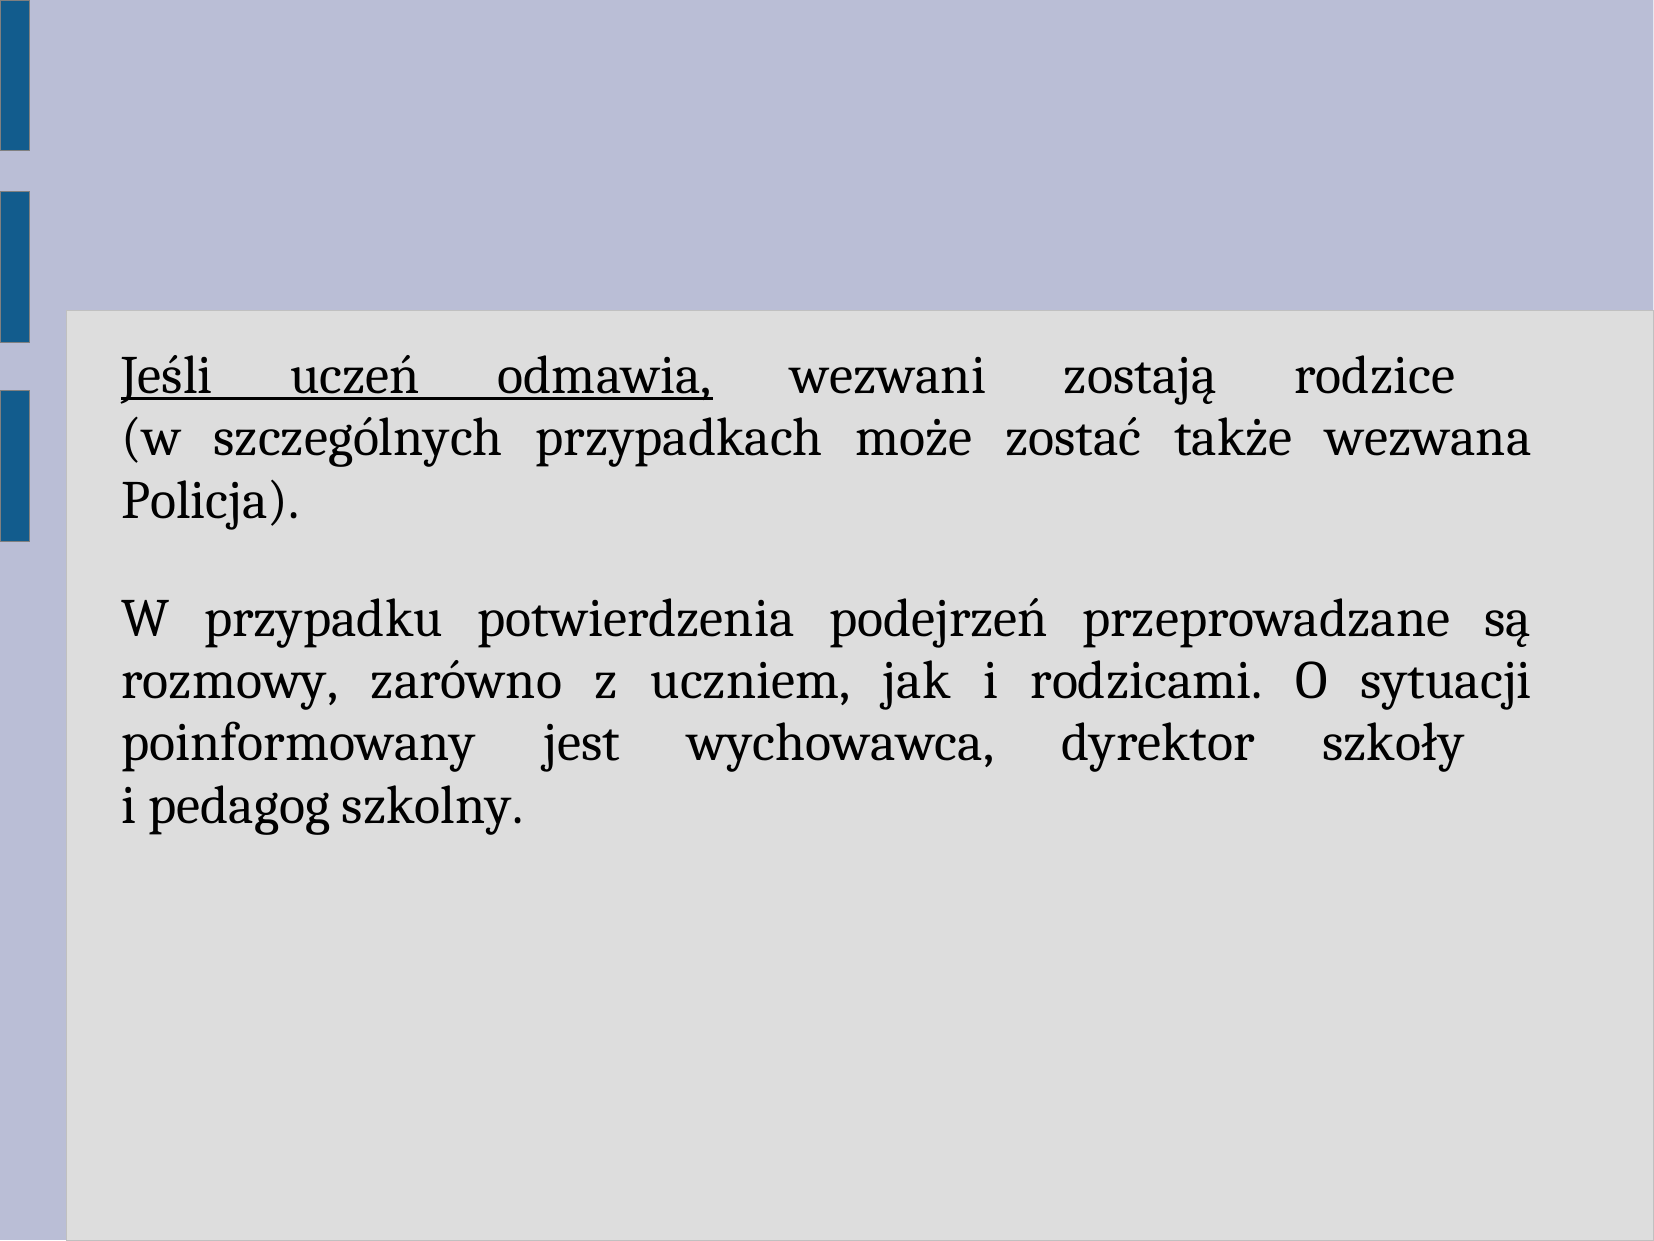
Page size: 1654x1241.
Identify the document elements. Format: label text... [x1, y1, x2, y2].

list Jeśli uczeń odmawia, wezwani zostają rodzice (w szczególnych przypadkach może zostać także wezwana Policja). W przypadku potwierdzenia podejrzeń przeprowadzane są rozmowy, zarówno z uczniem, jak i rodzicami. O sytuacji poinformowany jest wychowawca, dyrektor szkoły i pedagog szkolny. [121, 344, 1534, 1127]
